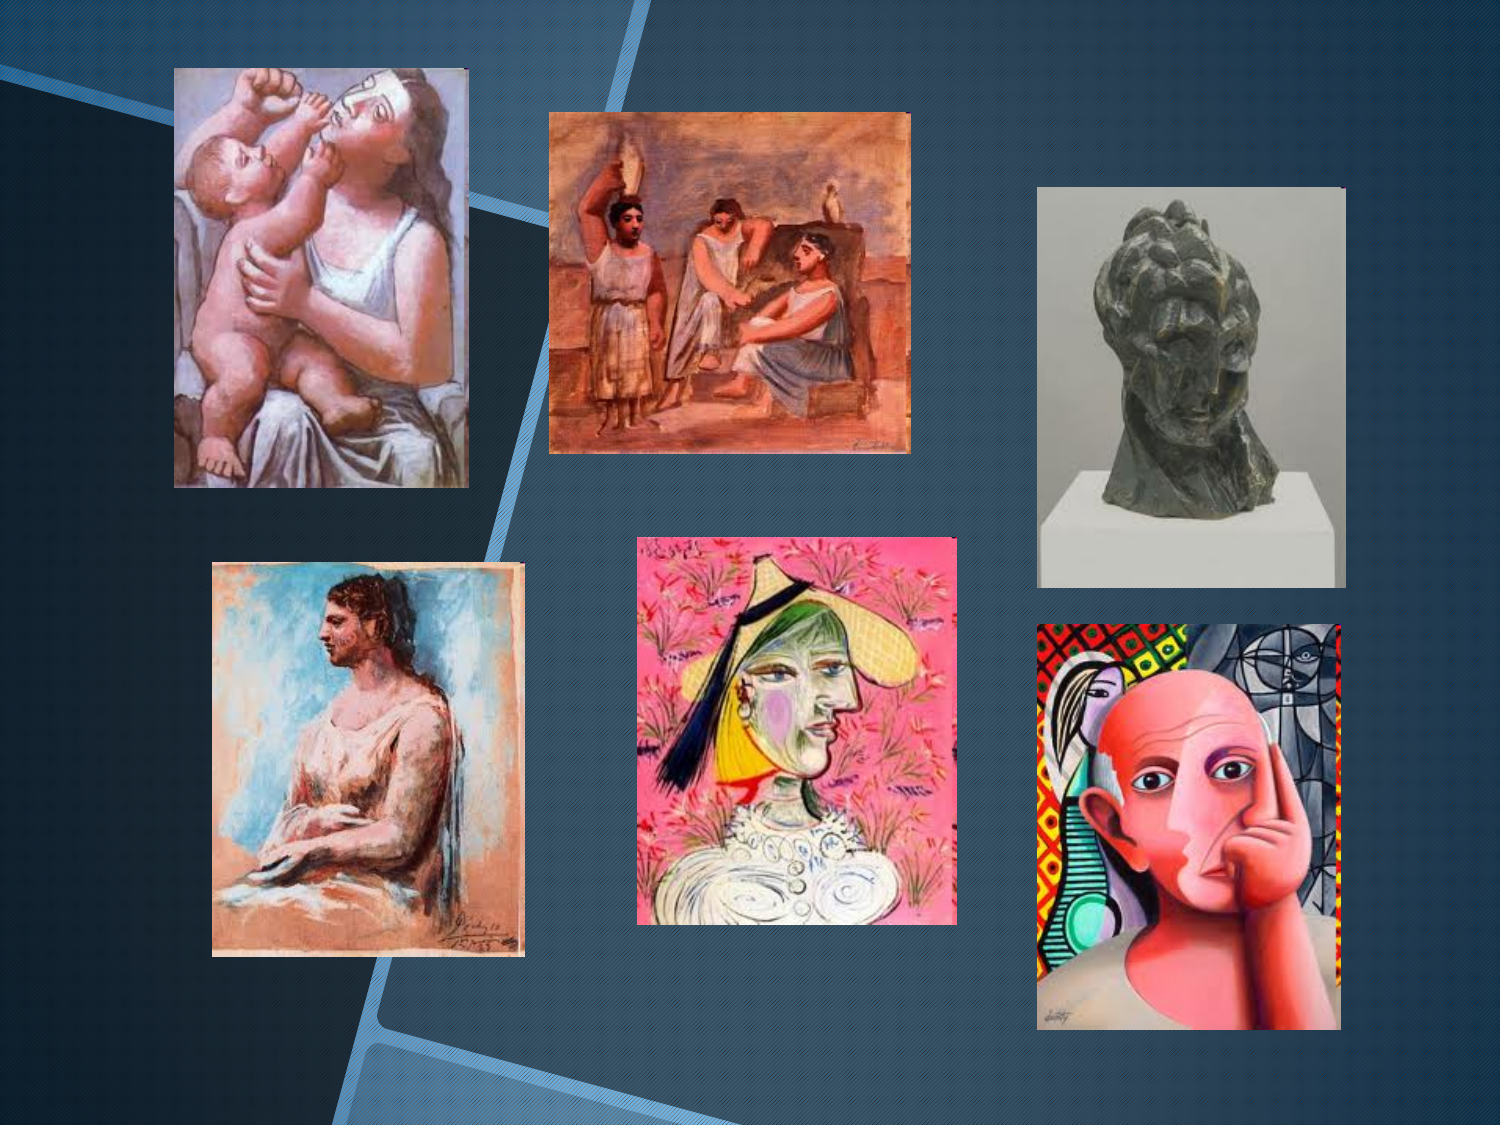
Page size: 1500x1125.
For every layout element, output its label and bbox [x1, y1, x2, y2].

picture [637, 537, 957, 925]
picture [174, 68, 469, 488]
picture [212, 562, 525, 957]
picture [1037, 624, 1341, 1030]
picture [549, 112, 911, 454]
picture [1037, 187, 1346, 588]
